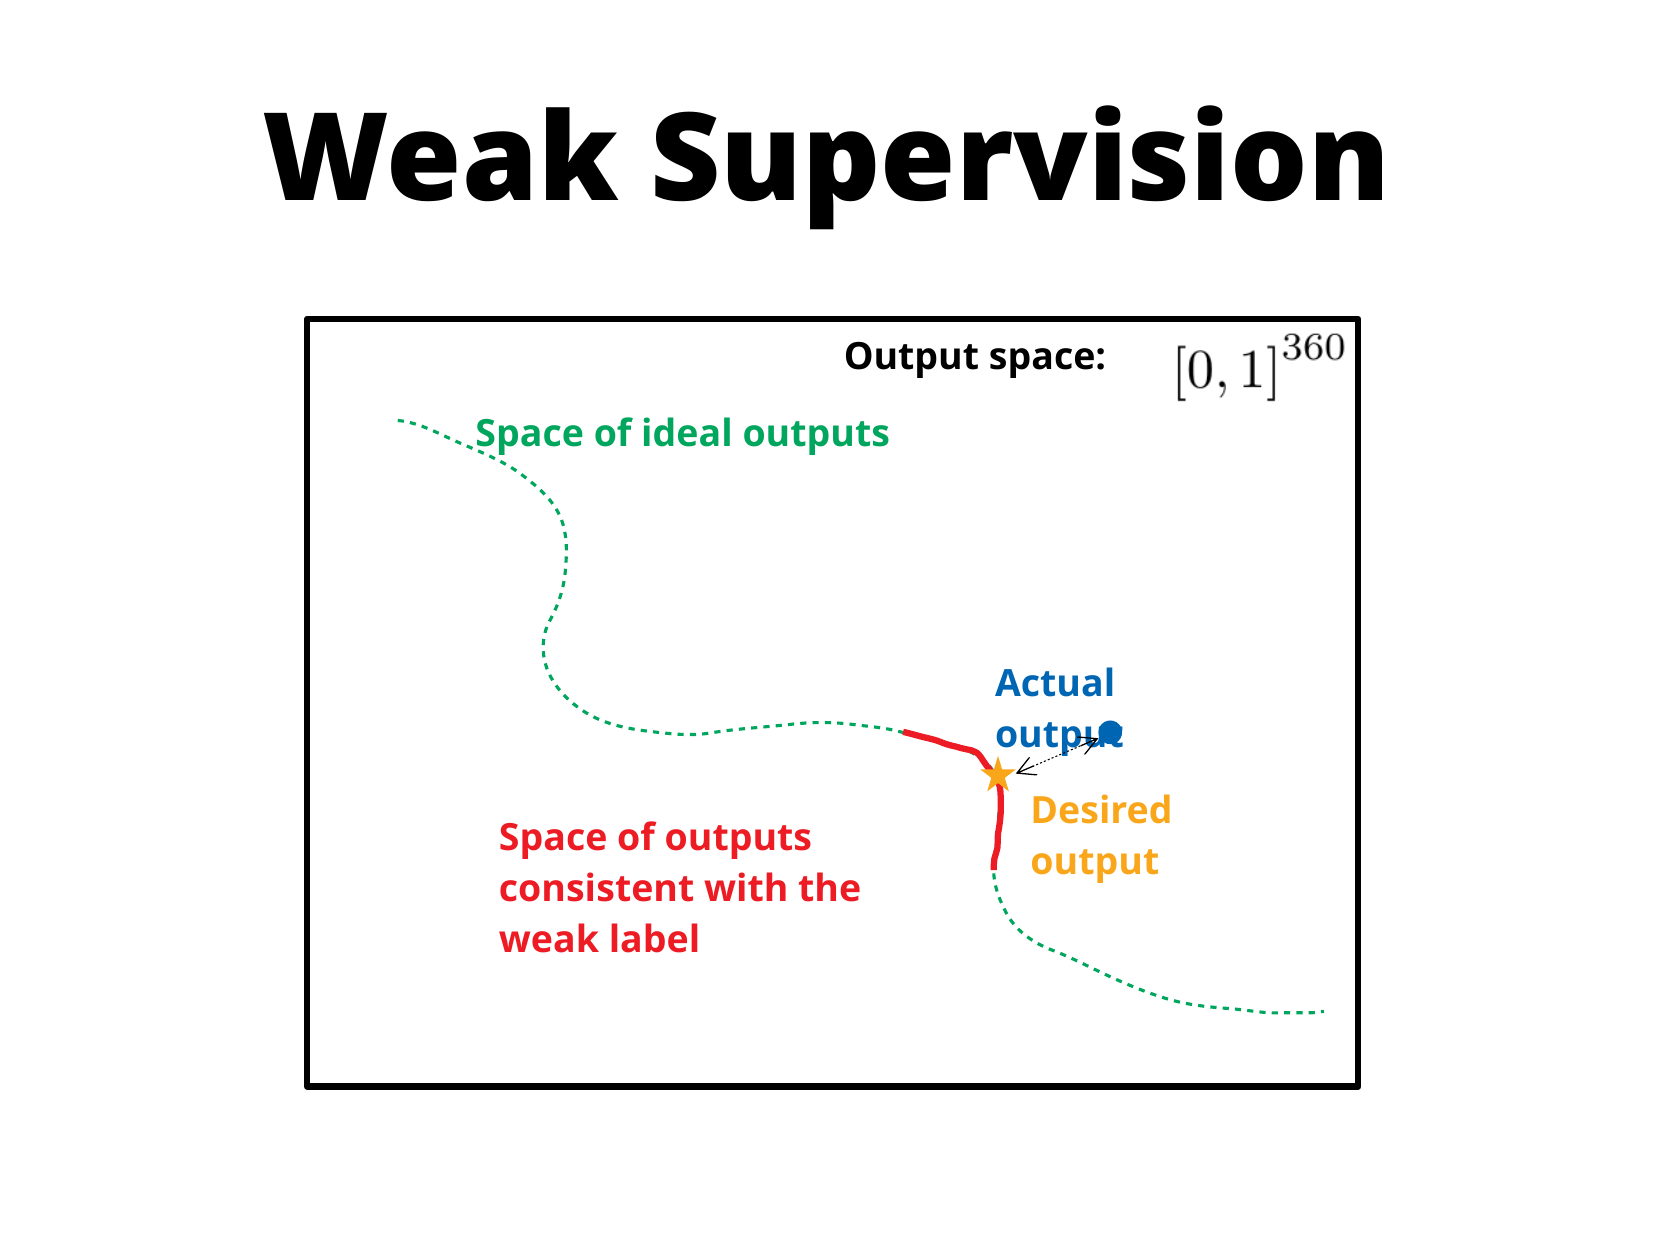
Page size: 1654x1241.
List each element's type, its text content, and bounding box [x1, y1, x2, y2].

title Weak Supervision [82, 49, 1571, 257]
text_box Output space: [307, 318, 1359, 1087]
text_box [980, 755, 1016, 792]
text_box [1099, 720, 1121, 745]
text_box Space of ideal outputs [460, 398, 1004, 461]
picture [1173, 330, 1347, 405]
text_box Desired output [1015, 776, 1324, 886]
text_box [1116, 731, 1123, 742]
text_box Actual output [980, 649, 1252, 712]
text_box Space of outputs consistent with the weak label [484, 803, 969, 913]
